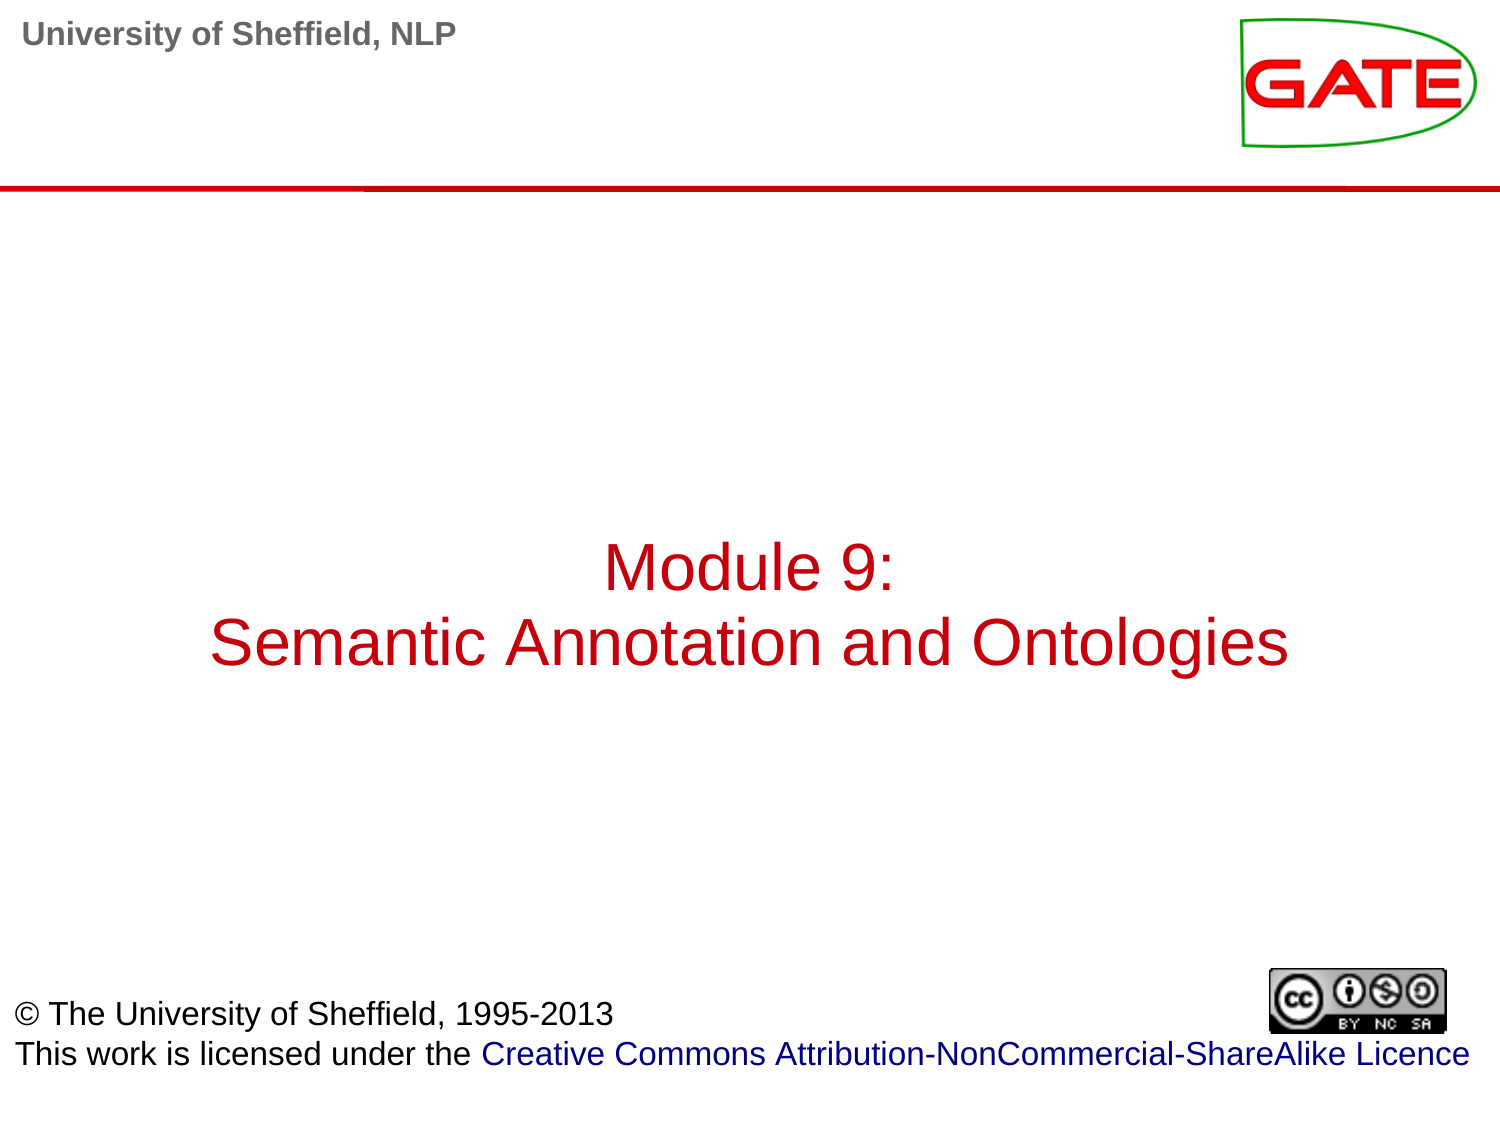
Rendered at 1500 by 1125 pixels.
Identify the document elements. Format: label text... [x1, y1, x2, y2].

picture [1269, 968, 1447, 1034]
text_box © The University of Sheffield, 1995-2013 This work is licensed under the Creative Commons Attribution-NonCommercial-ShareAlike Licence [0, 944, 1500, 1122]
picture [1240, 18, 1477, 148]
title Module 9: Semantic Annotation and Ontologies [0, 486, 1500, 720]
